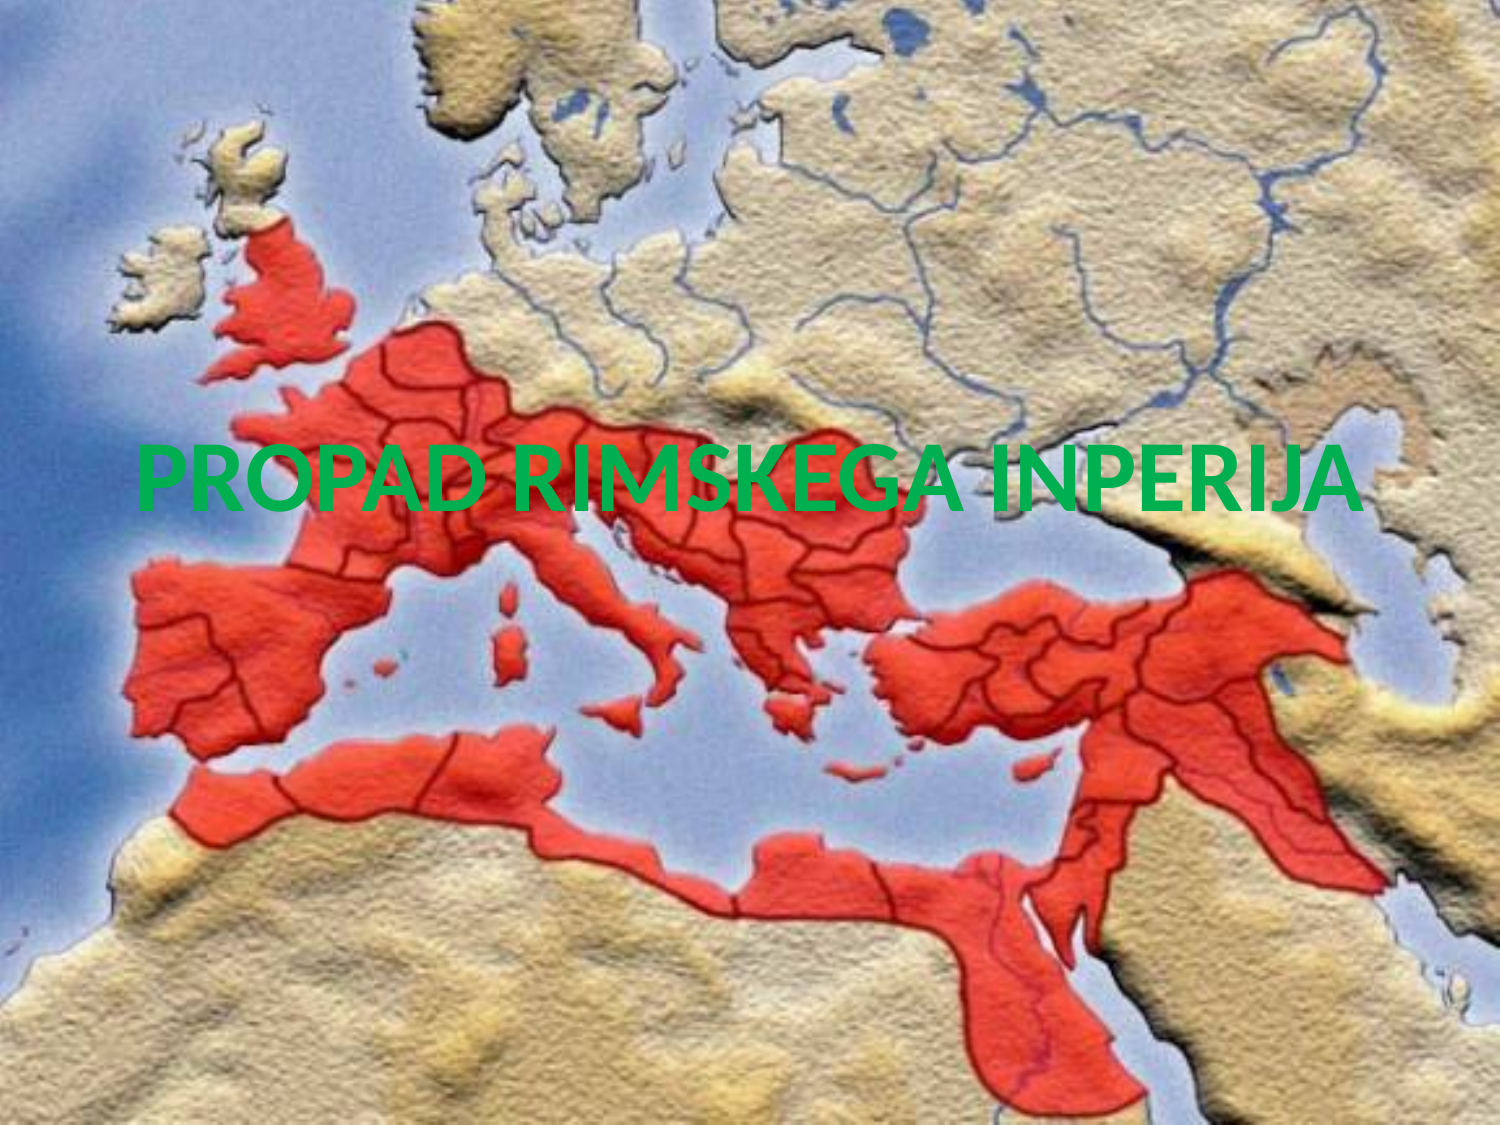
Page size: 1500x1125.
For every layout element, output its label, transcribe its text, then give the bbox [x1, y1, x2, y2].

title PROPAD RIMSKEGA INPERIJA [112, 349, 1388, 591]
picture [0, 0, 1500, 1125]
